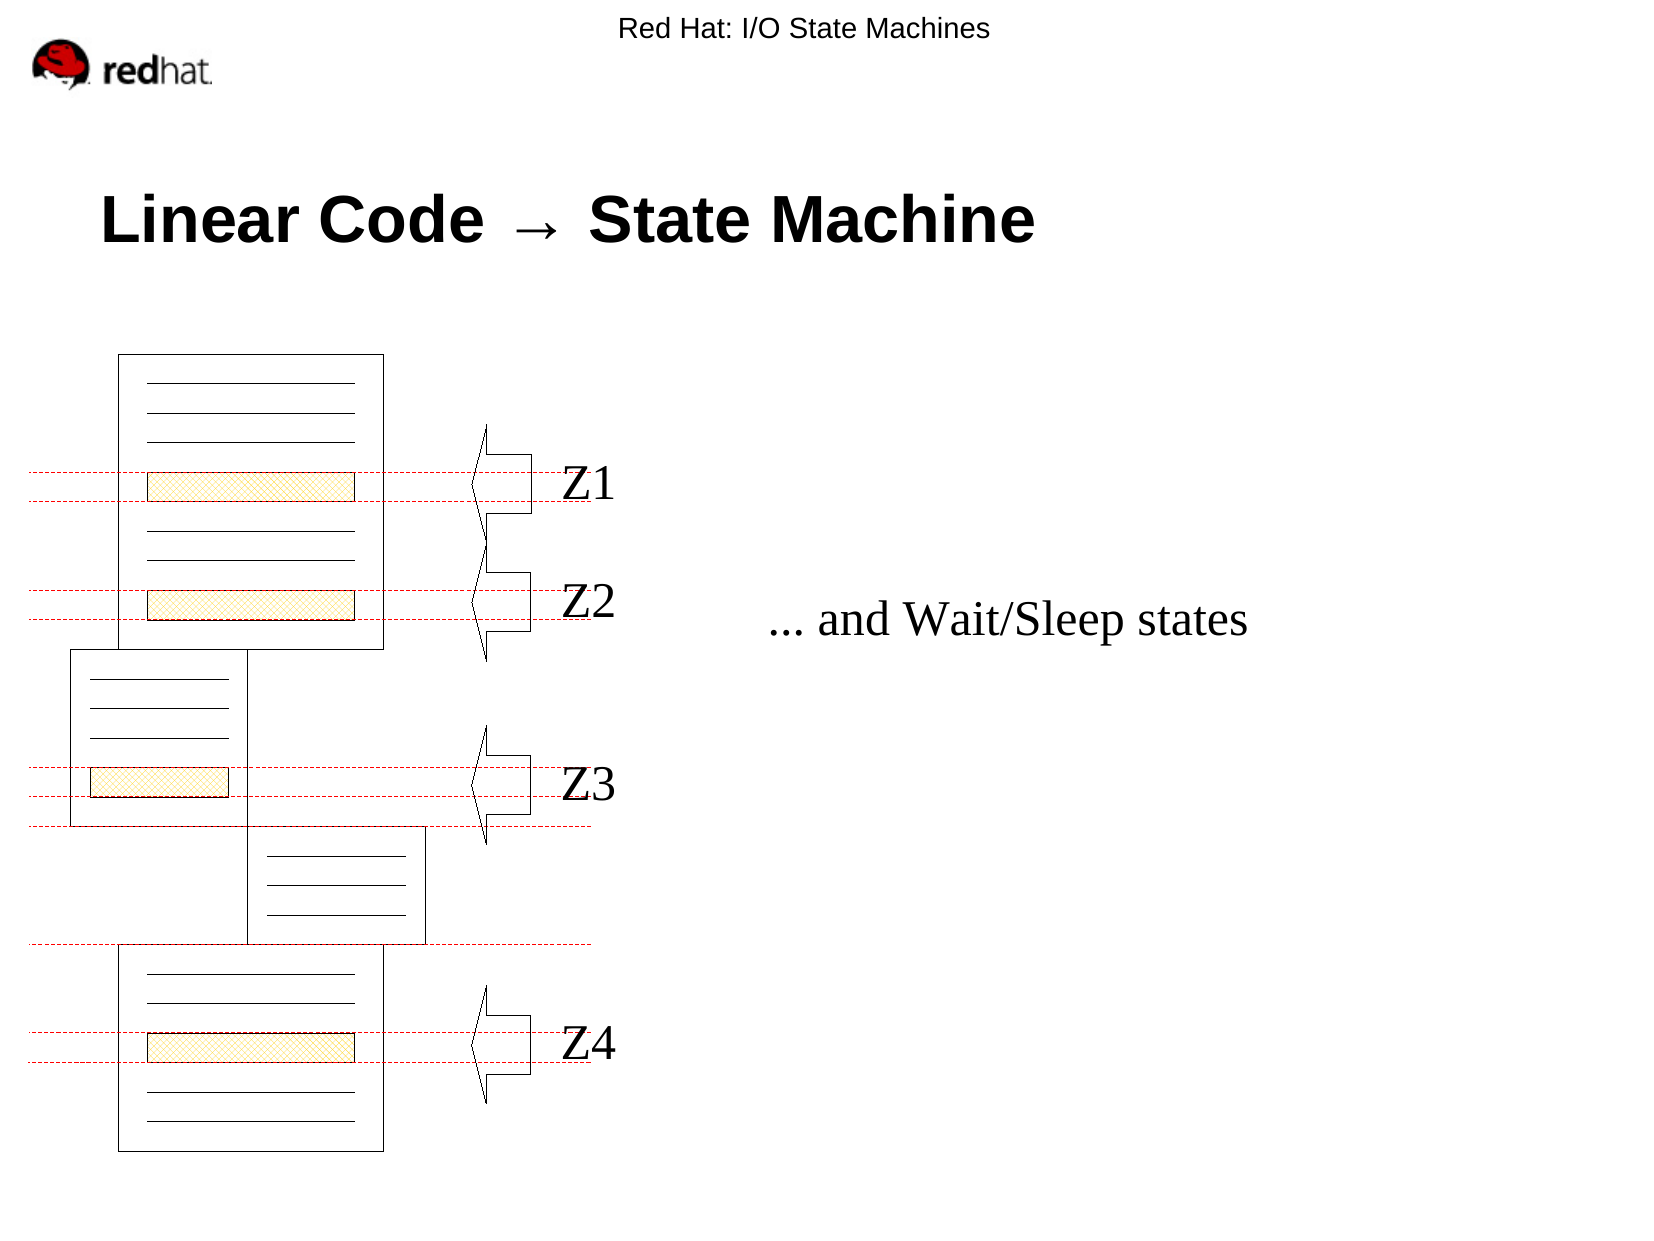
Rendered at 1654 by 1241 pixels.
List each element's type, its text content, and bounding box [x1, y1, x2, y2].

text_box [147, 590, 355, 621]
text_box Z3 [560, 755, 617, 812]
text_box ... and Wait/Sleep states [767, 590, 1244, 646]
text_box Z1 [561, 454, 617, 511]
text_box Z4 [560, 1015, 617, 1071]
text_box [147, 1033, 355, 1063]
title Linear Code → State Machine [100, 164, 1506, 275]
text_box [147, 472, 355, 502]
picture [31, 37, 212, 98]
text_box Z2 [560, 572, 617, 629]
text_box [90, 767, 229, 798]
